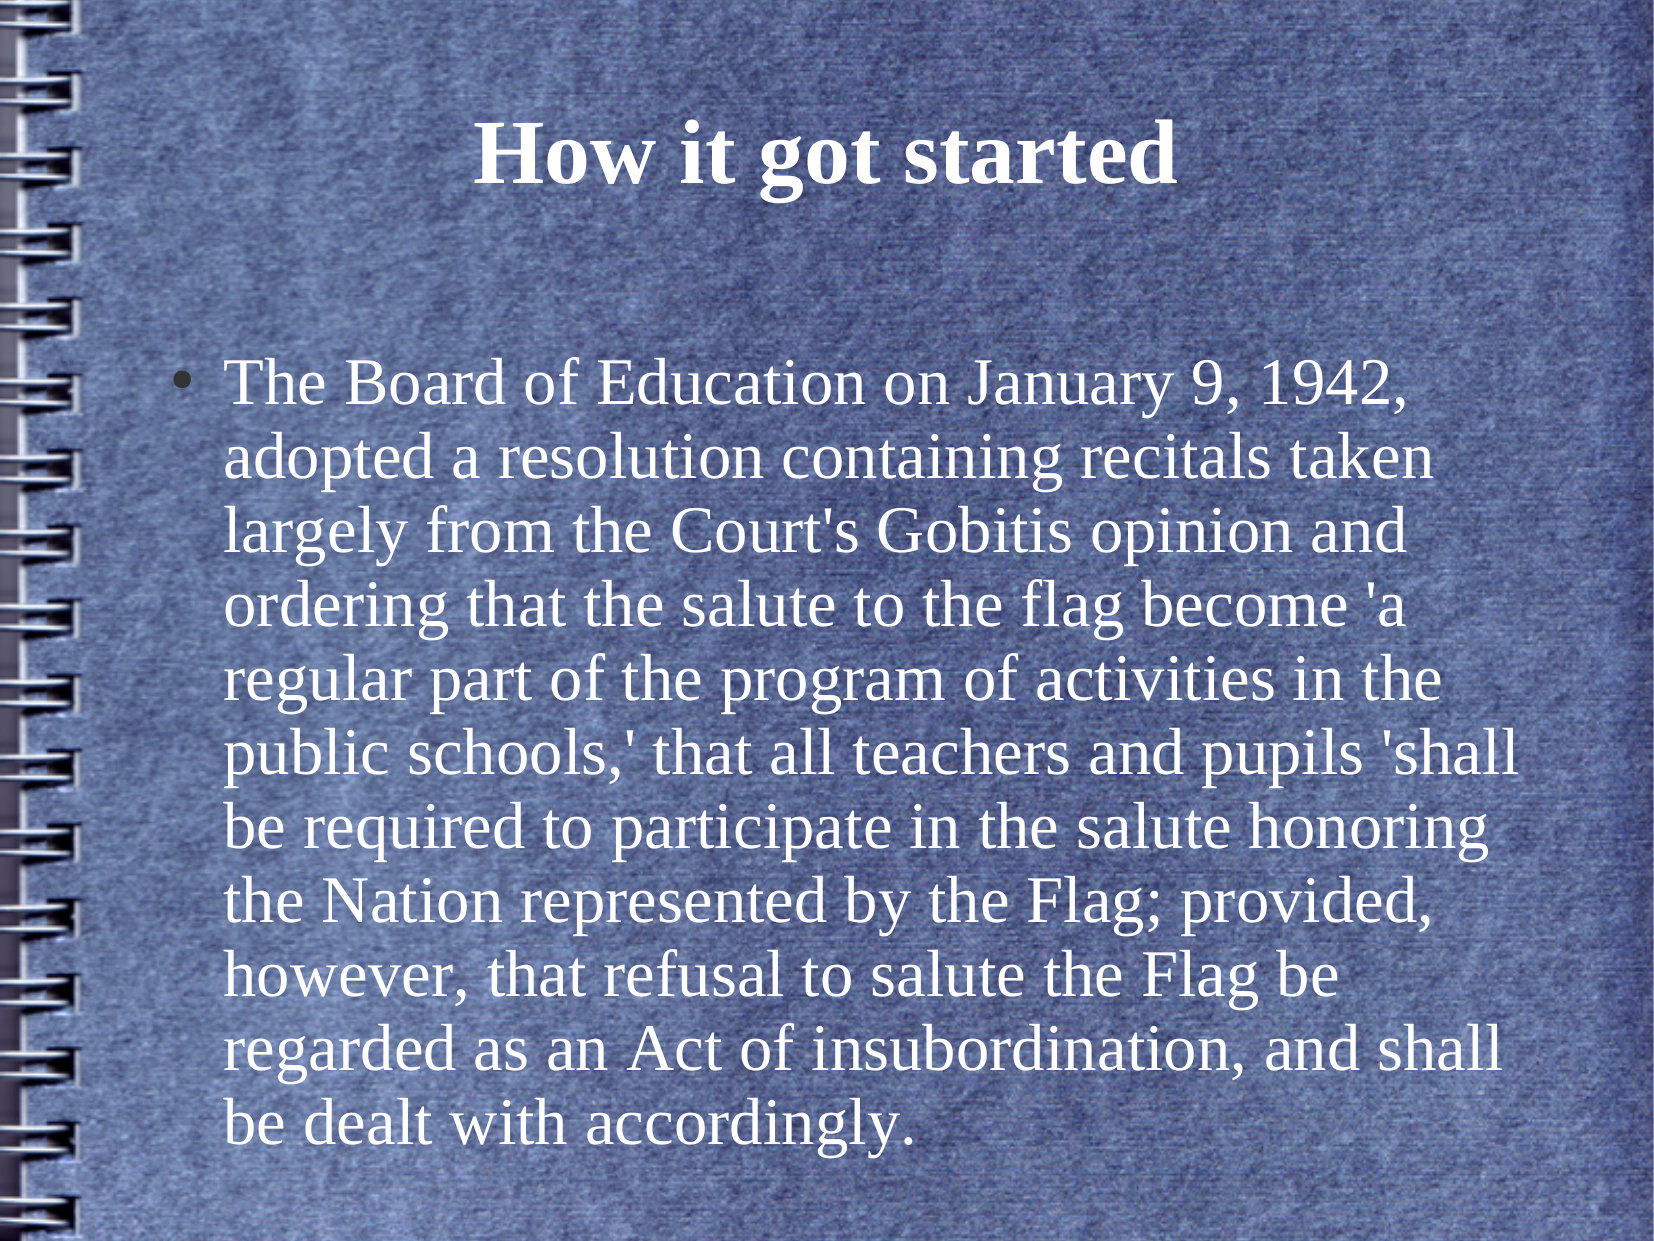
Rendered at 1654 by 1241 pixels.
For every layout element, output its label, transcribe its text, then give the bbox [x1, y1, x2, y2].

title How it got started [82, 49, 1571, 257]
picture [0, 0, 1654, 1241]
list The Board of Education on January 9, 1942, adopted a resolution containing recitals taken largely from the Court's Gobitis opinion and ordering that the salute to the flag become 'a regular part of the program of activities in the public schools,' that all teachers and pupils 'shall be required to participate in the salute honoring the Nation represented by the Flag; provided, however, that refusal to salute the Flag be regarded as an Act of insubordination, and shall be dealt with accordingly. [152, 344, 1534, 1160]
